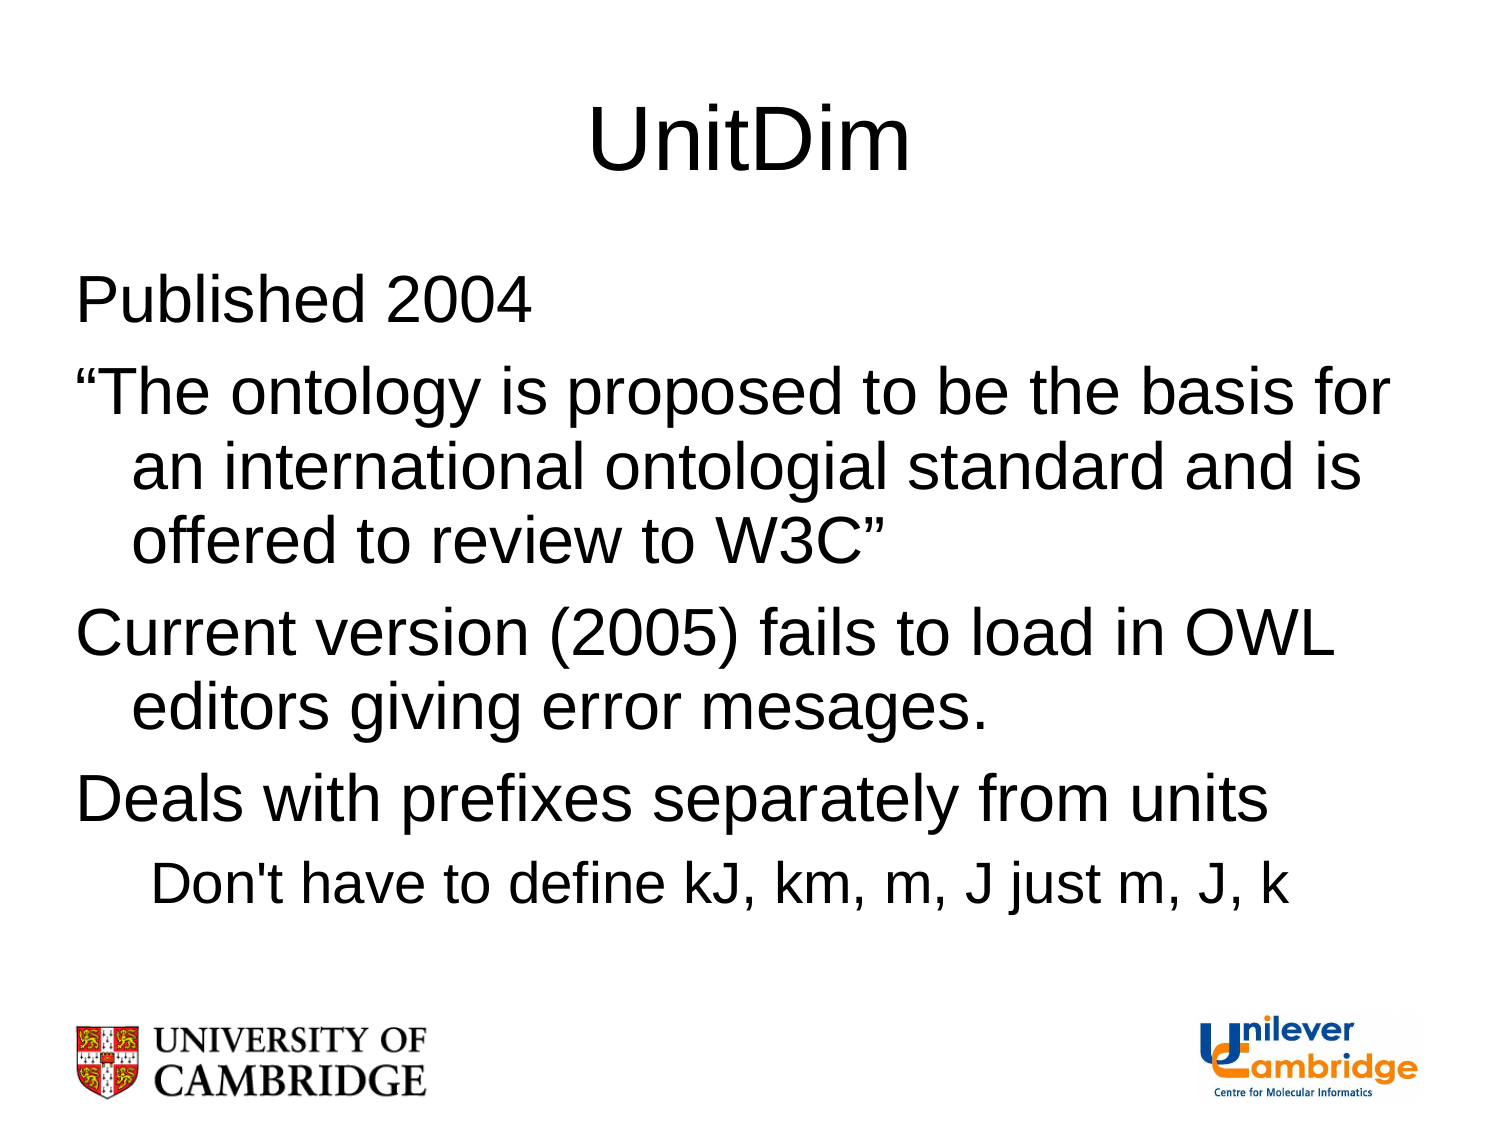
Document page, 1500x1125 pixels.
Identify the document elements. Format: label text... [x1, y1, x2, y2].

list Published 2004 “The ontology is proposed to be the basis for an international ontologial standard and is offered to review to W3C” Current version (2005) fails to load in OWL editors giving error mesages. Deals with prefixes separately from units Don't have to define kJ, km, m, J just m, J, k [75, 262, 1426, 991]
title UnitDim [75, 52, 1426, 226]
picture [1197, 1012, 1421, 1101]
picture [62, 1012, 438, 1105]
